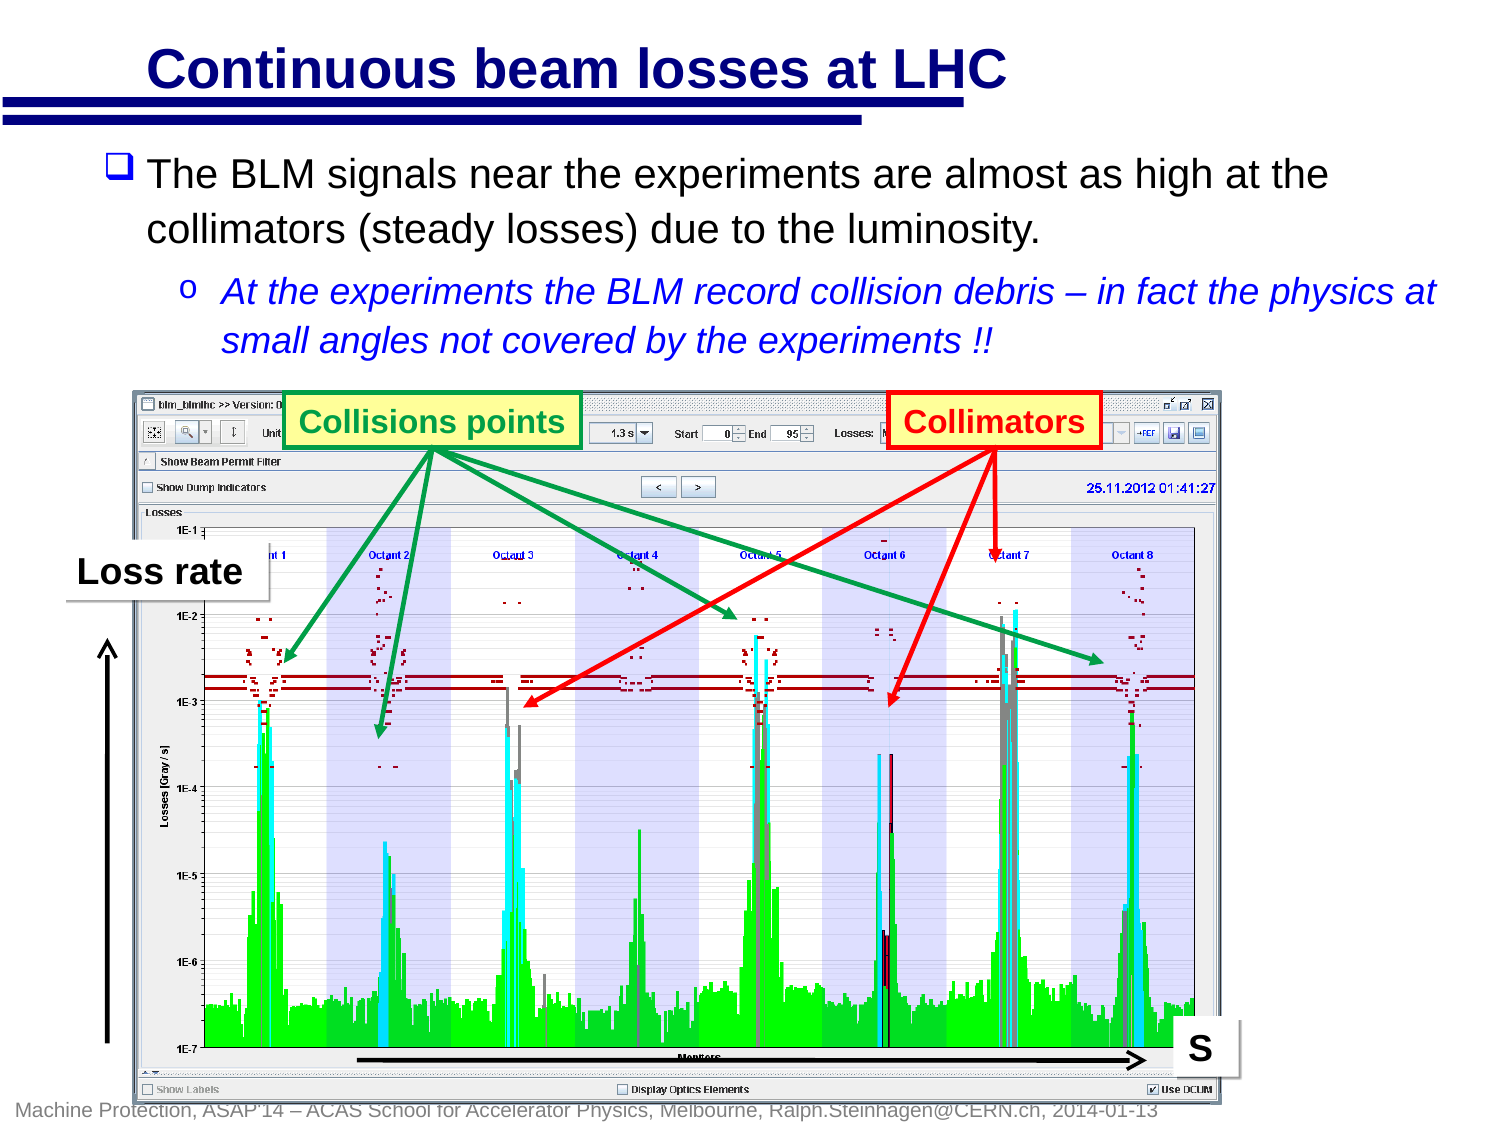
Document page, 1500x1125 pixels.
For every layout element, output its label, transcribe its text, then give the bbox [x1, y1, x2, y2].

text_box Collimators [888, 392, 1101, 448]
text_box Collisions points [283, 392, 582, 448]
title Continuous beam losses at LHC [131, 0, 1350, 132]
text_box Loss rate [61, 539, 269, 601]
text_box The BLM signals near the experiments are almost as high at the collimators (steady losses) due to the luminosity. At the experiments the BLM record collision debris – in fact the physics at small angles not covered by the experiments !! [88, 134, 1456, 369]
text_box S [1173, 1016, 1239, 1077]
picture [132, 390, 1222, 1105]
